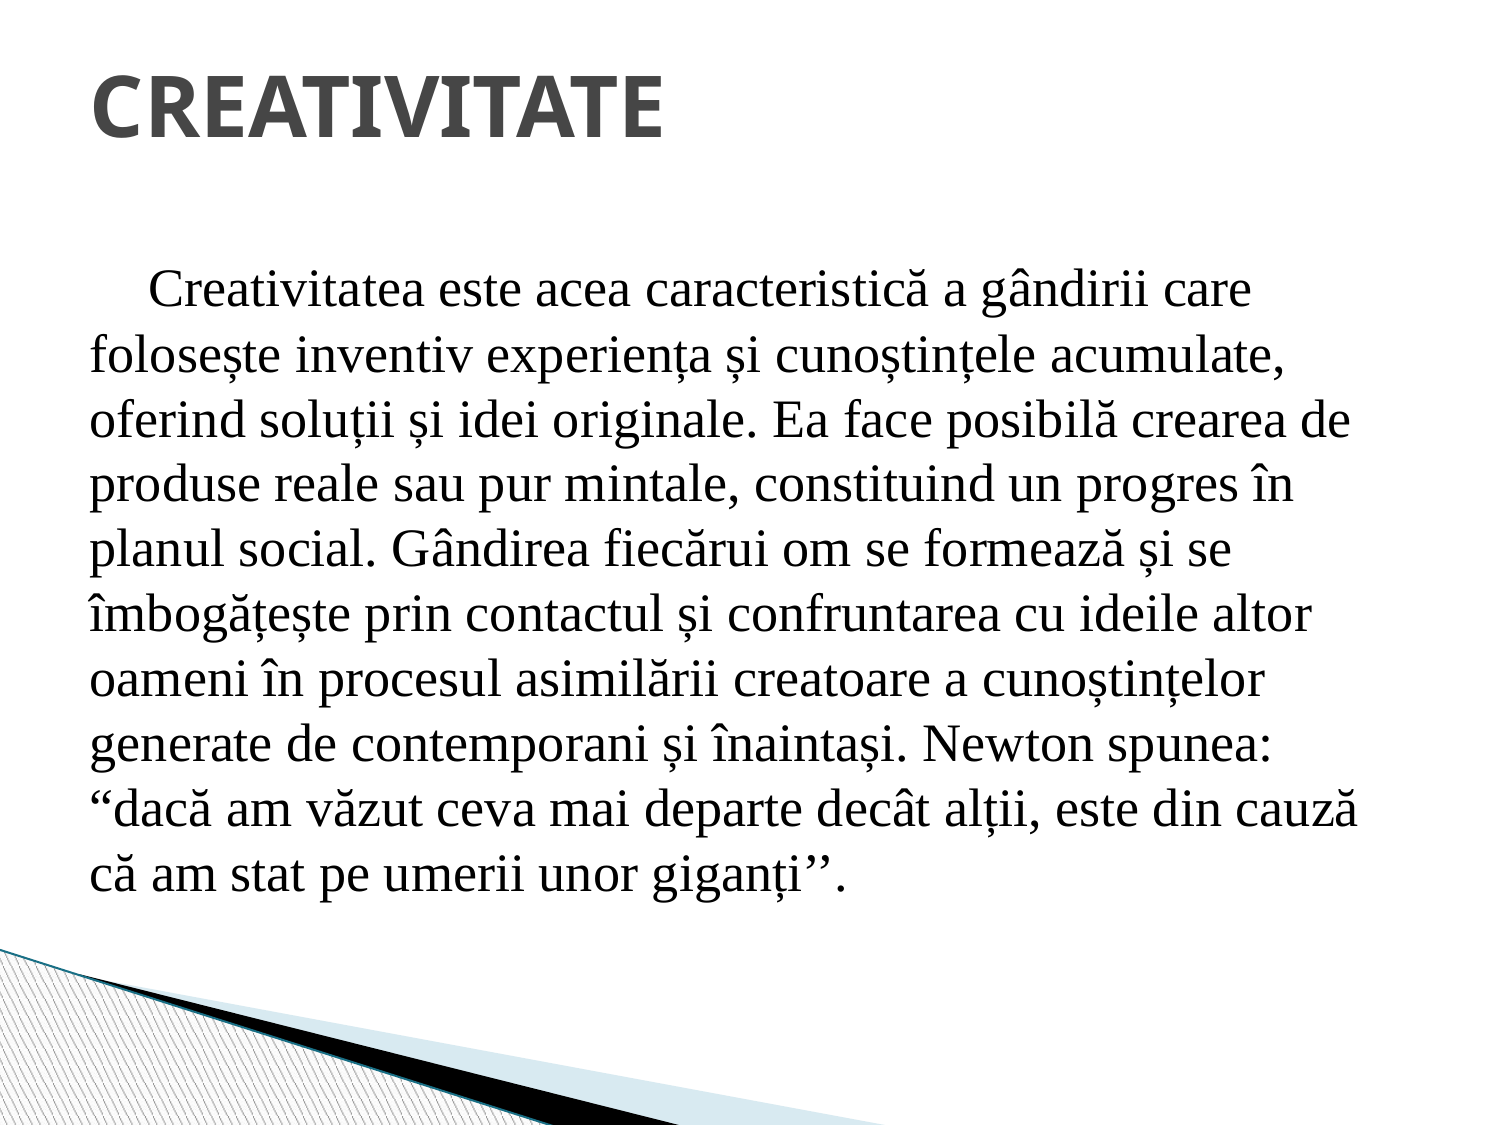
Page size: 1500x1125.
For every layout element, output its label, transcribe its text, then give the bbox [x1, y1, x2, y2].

title CREATIVITATE [75, 45, 1425, 233]
picture [0, 952, 543, 1125]
list Creativitatea este acea caracteristică a gândirii care folosește inventiv experiența și cunoștințele acumulate, oferind soluții și idei originale. Ea face posibilă crearea de produse reale sau pur mintale, constituind un progres în planul social. Gândirea fiecărui om se formează și se îmbogățește prin contactul și confruntarea cu ideile altor oameni în procesul asimilării creatoare a cunoștințelor generate de contemporani și înaintași. Newton spunea: “dacă am văzut ceva mai departe decât alții, este din cauză că am stat pe umerii unor giganți’’. [75, 243, 1425, 986]
